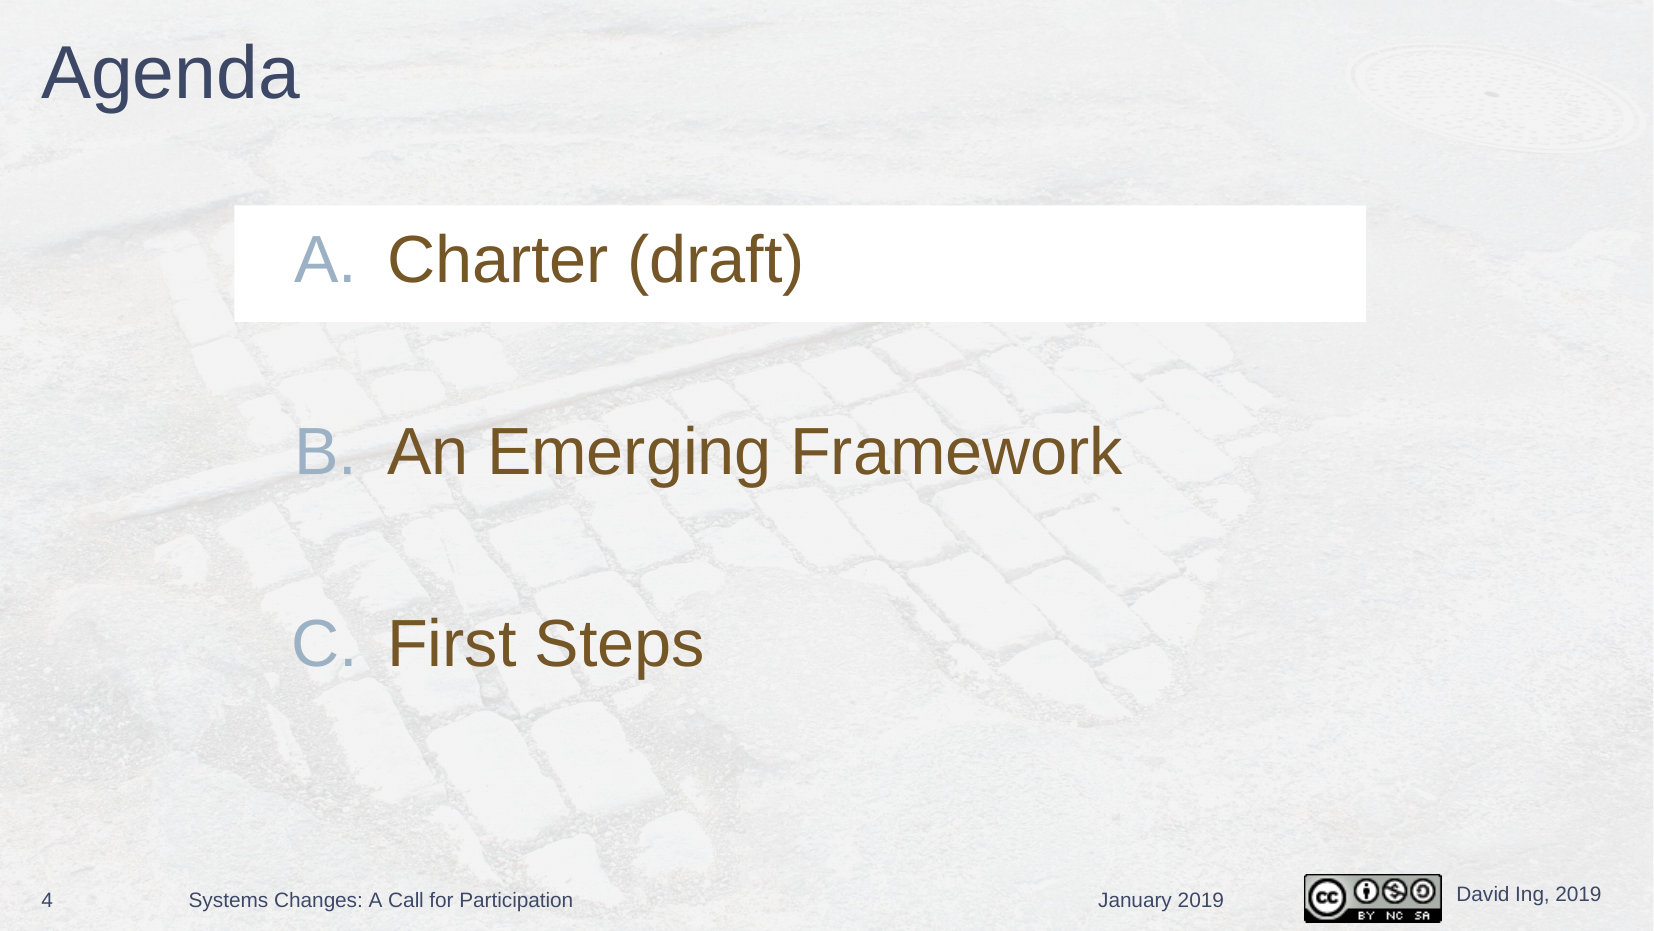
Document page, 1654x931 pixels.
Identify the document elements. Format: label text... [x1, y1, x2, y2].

table_cell First Steps [372, 599, 1364, 749]
table_cell B. [242, 407, 372, 599]
text_box [234, 205, 1367, 322]
table_cell C. [242, 599, 372, 749]
picture [0, 0, 1654, 931]
title Agenda [41, 30, 1613, 191]
table_cell An Emerging Framework [372, 407, 1364, 599]
table_header A. [242, 214, 372, 407]
table_header Charter (draft) [372, 214, 1364, 407]
